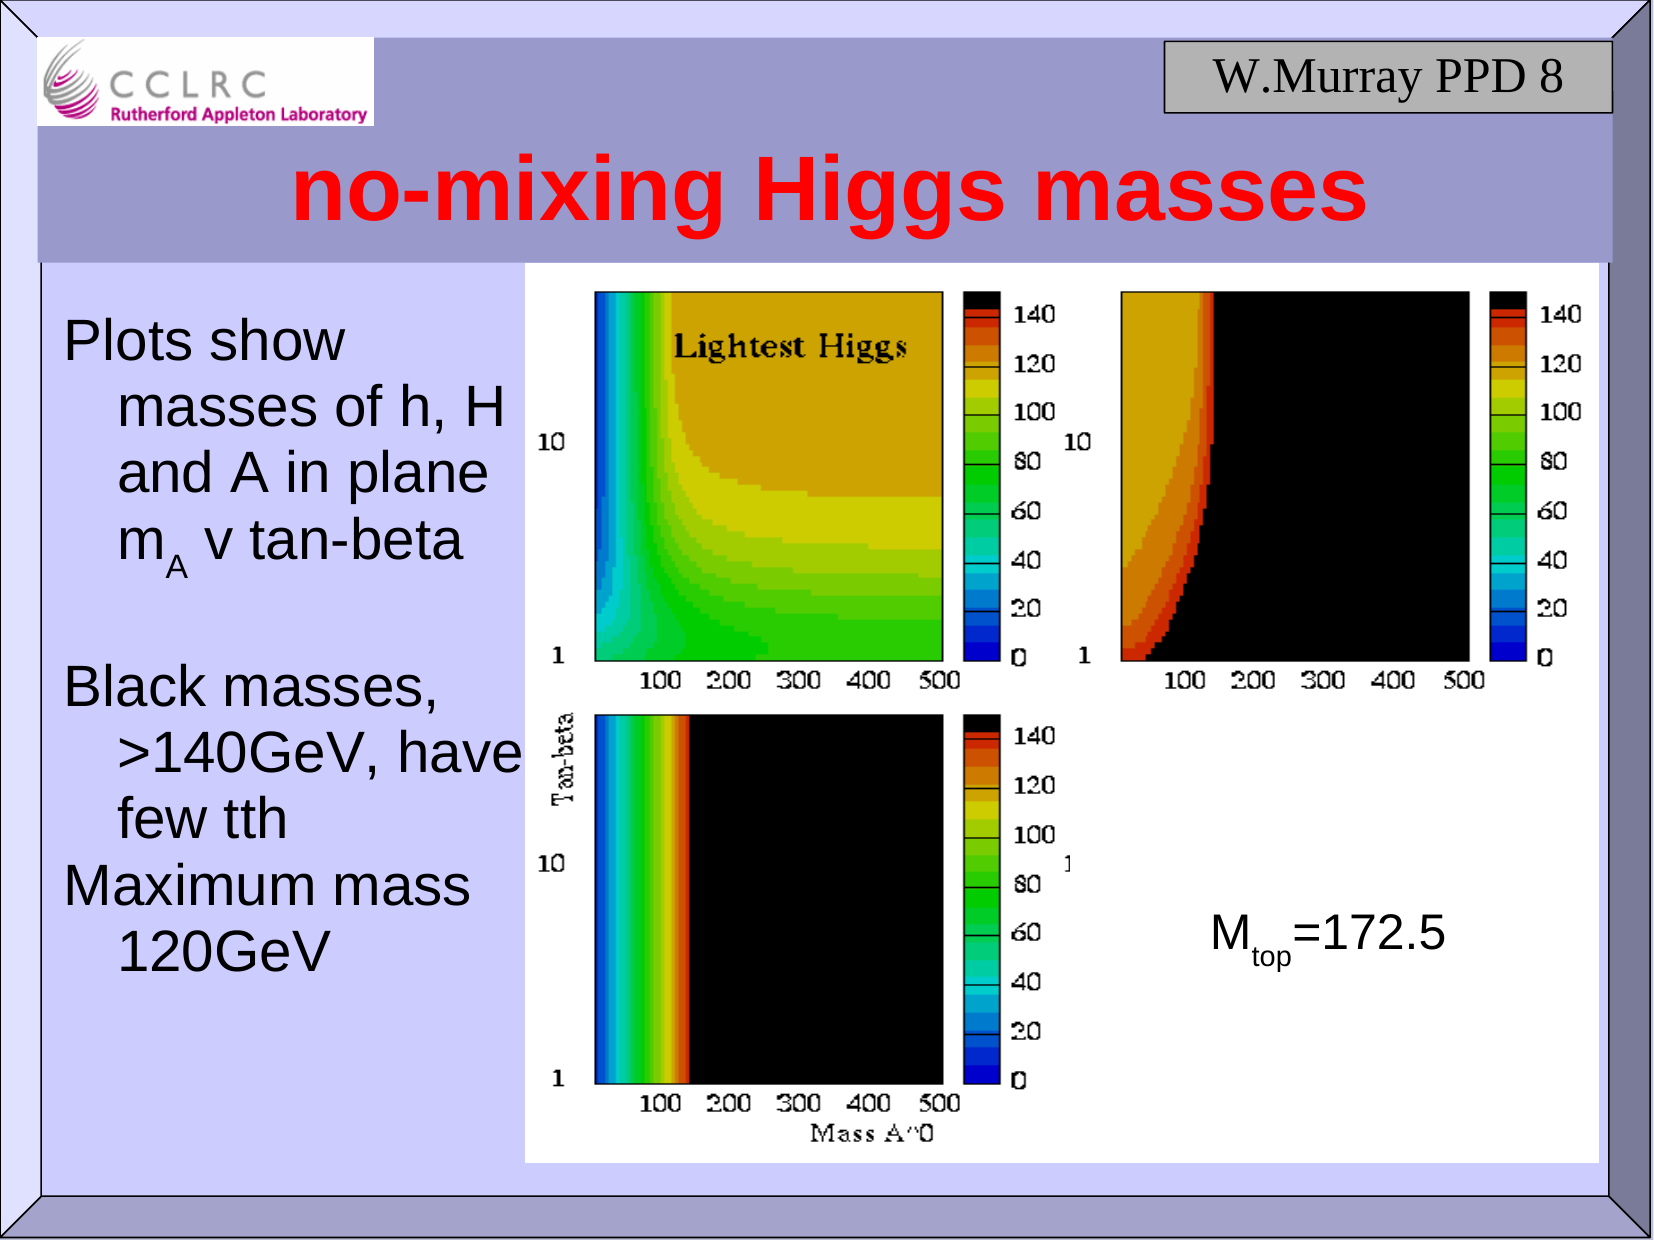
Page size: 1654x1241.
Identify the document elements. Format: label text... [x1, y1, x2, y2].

title no-mixing Higgs masses [124, 112, 1537, 263]
picture [525, 263, 1599, 1163]
picture [37, 37, 374, 126]
text_box Mtop=172.5 [1070, 712, 1587, 1163]
list Plots show masses of h, H and A in plane mA v tan-beta Black masses, >140GeV, have few tth Maximum mass 120GeV [46, 306, 525, 1088]
